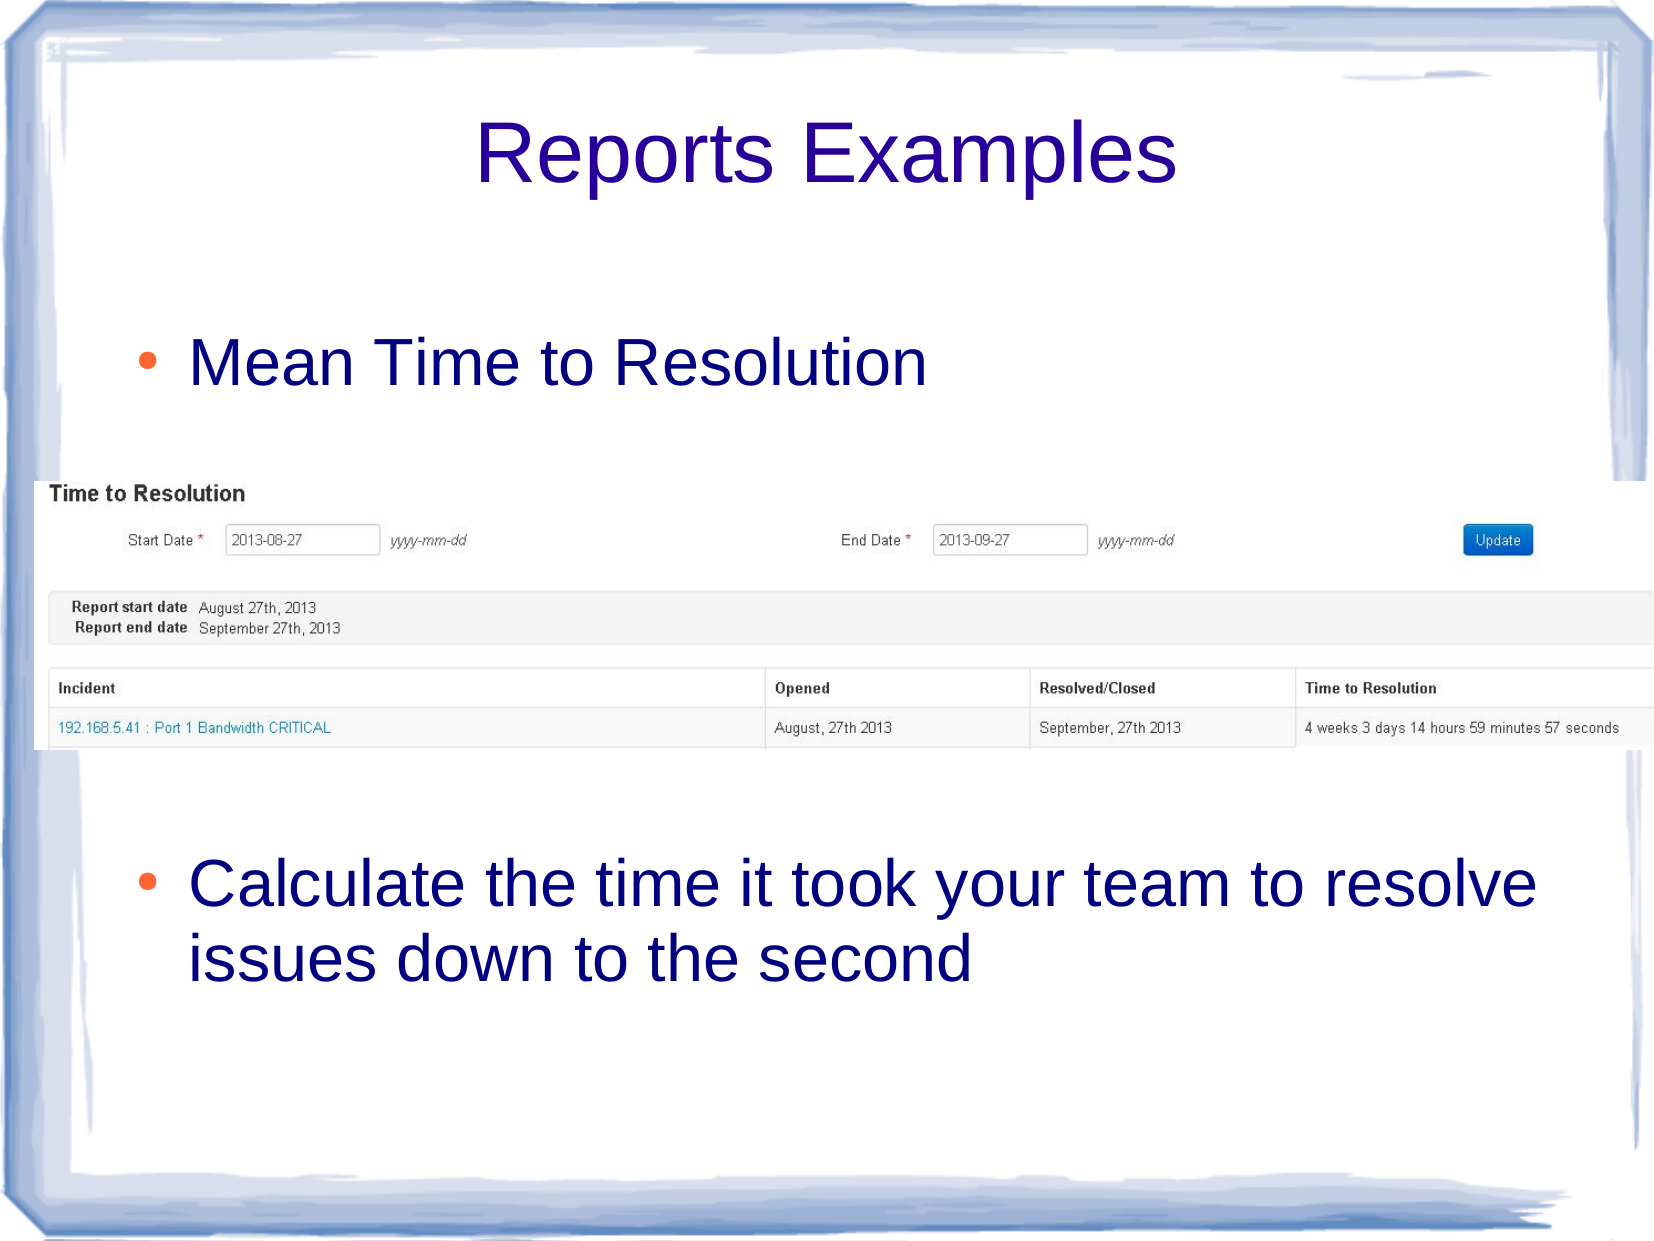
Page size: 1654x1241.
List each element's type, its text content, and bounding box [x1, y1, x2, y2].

title Reports Examples [82, 49, 1571, 257]
picture [0, 0, 1654, 1241]
list Mean Time to Resolution Calculate the time it took your team to resolve issues down to the second [118, 751, 1571, 1004]
list Mean Time to Resolution Calculate the time it took your team to resolve issues down to the second [118, 324, 1571, 481]
